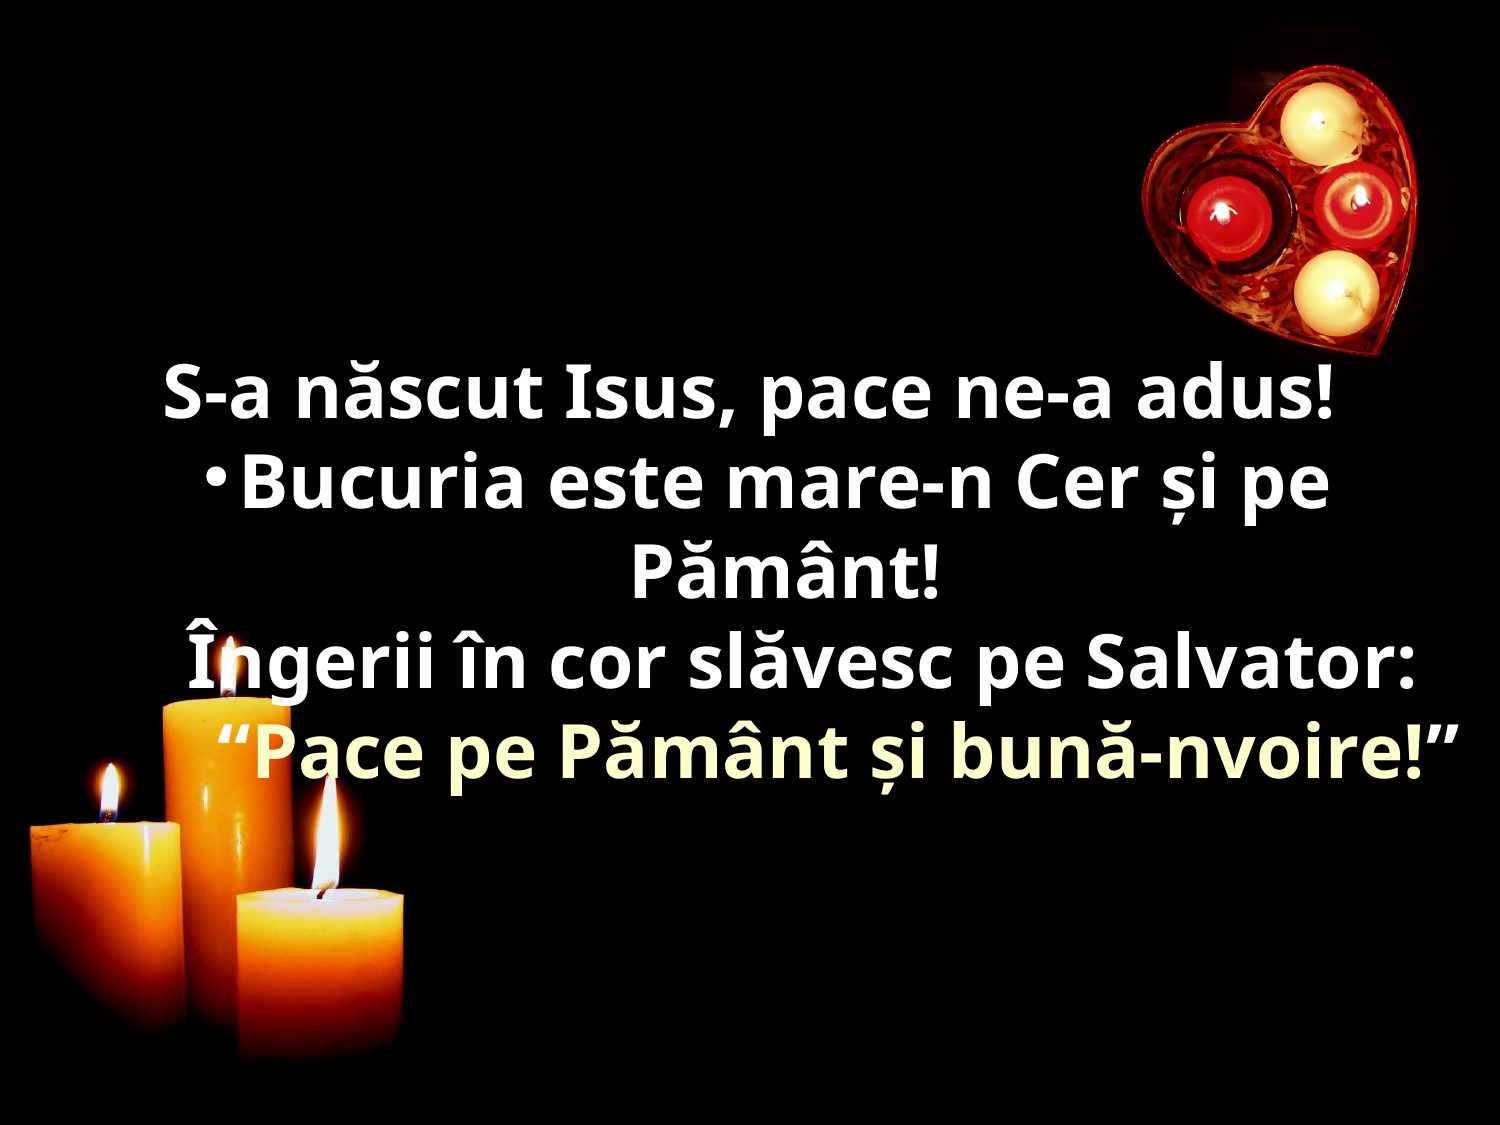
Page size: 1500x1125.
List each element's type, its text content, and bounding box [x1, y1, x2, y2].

picture [0, 756, 457, 1125]
subtitle S-a născut Isus, pace ne-a adus! Bucuria este mare-n Cer şi pe Pământ! Îngerii în cor slăvesc pe Salvator: “Pace pe Pământ şi bună-nvoire!” [0, 380, 1500, 756]
picture [313, 759, 327, 771]
picture [1021, 0, 1500, 380]
